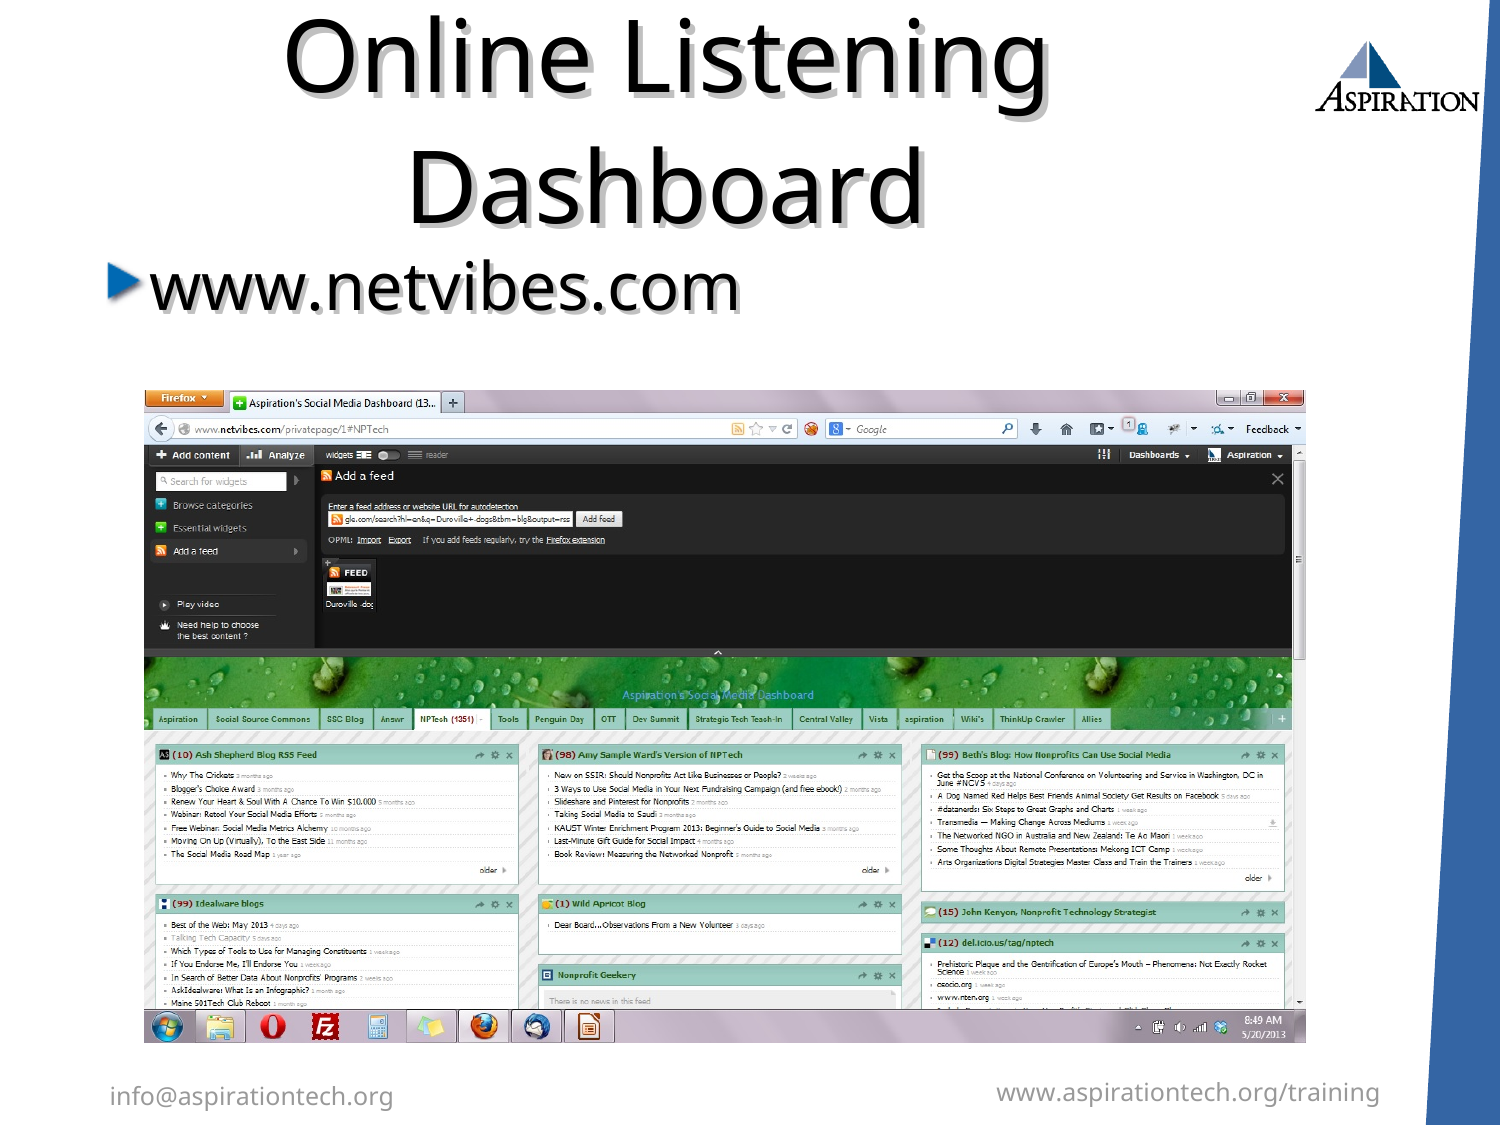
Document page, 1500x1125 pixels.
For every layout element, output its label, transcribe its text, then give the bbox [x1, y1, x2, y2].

picture [144, 390, 1306, 1043]
title Online Listening Dashboard [49, 19, 1284, 206]
picture [1315, 41, 1480, 120]
list www.netvibes.com [49, 238, 1447, 892]
